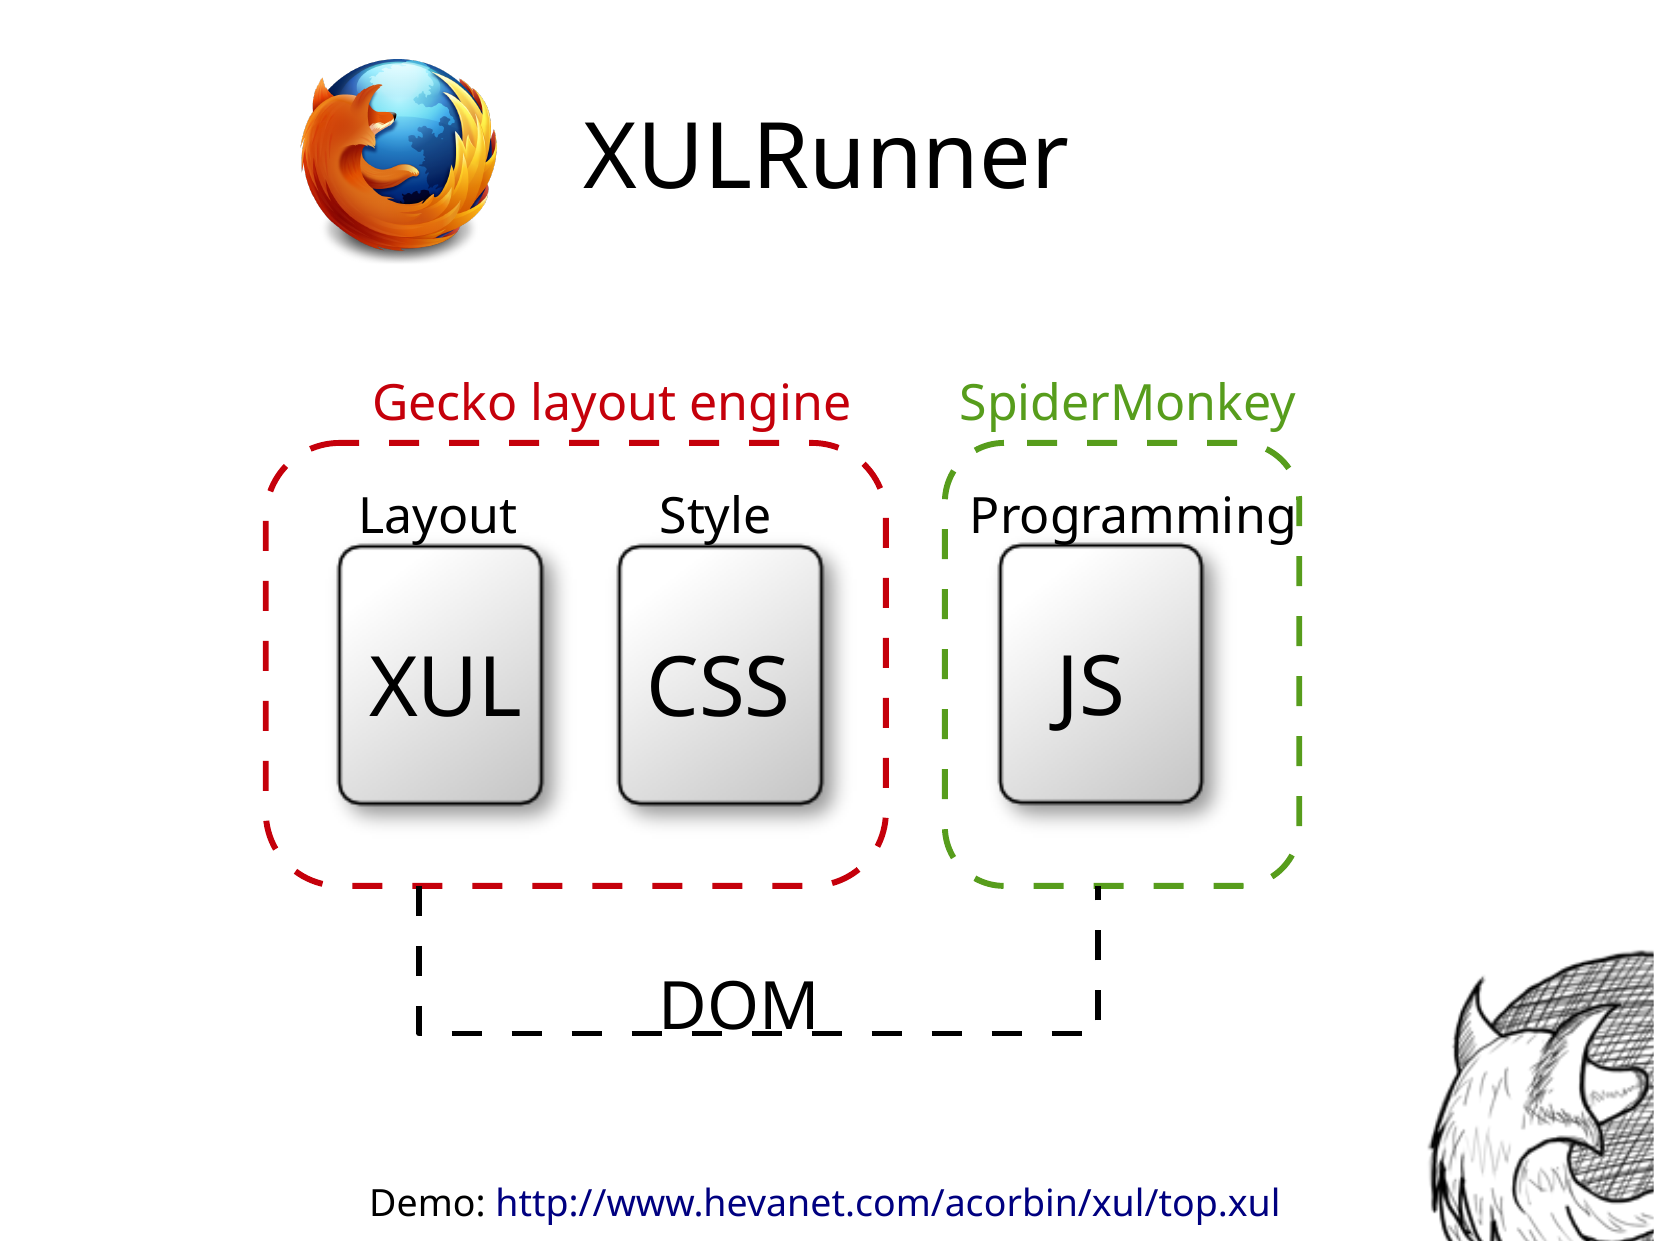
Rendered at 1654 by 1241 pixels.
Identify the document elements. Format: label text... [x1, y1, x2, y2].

text_box DOM [643, 950, 827, 1047]
picture [1386, 915, 1654, 1241]
text_box JS [1042, 619, 1155, 735]
text_box XUL [354, 620, 535, 735]
text_box Demo: http://www.hevanet.com/acorbin/xul/top.xul [354, 1169, 1272, 1230]
text_box Gecko layout engine [357, 359, 832, 435]
picture [605, 532, 857, 839]
picture [325, 532, 577, 839]
picture [295, 58, 502, 266]
text_box Style [644, 472, 783, 548]
picture [986, 548, 1237, 838]
text_box Layout [343, 472, 522, 548]
title XULRunner [82, 49, 1571, 257]
text_box CSS [631, 620, 809, 735]
text_box SpiderMonkey [944, 359, 1290, 435]
text_box Programming [955, 472, 1283, 548]
